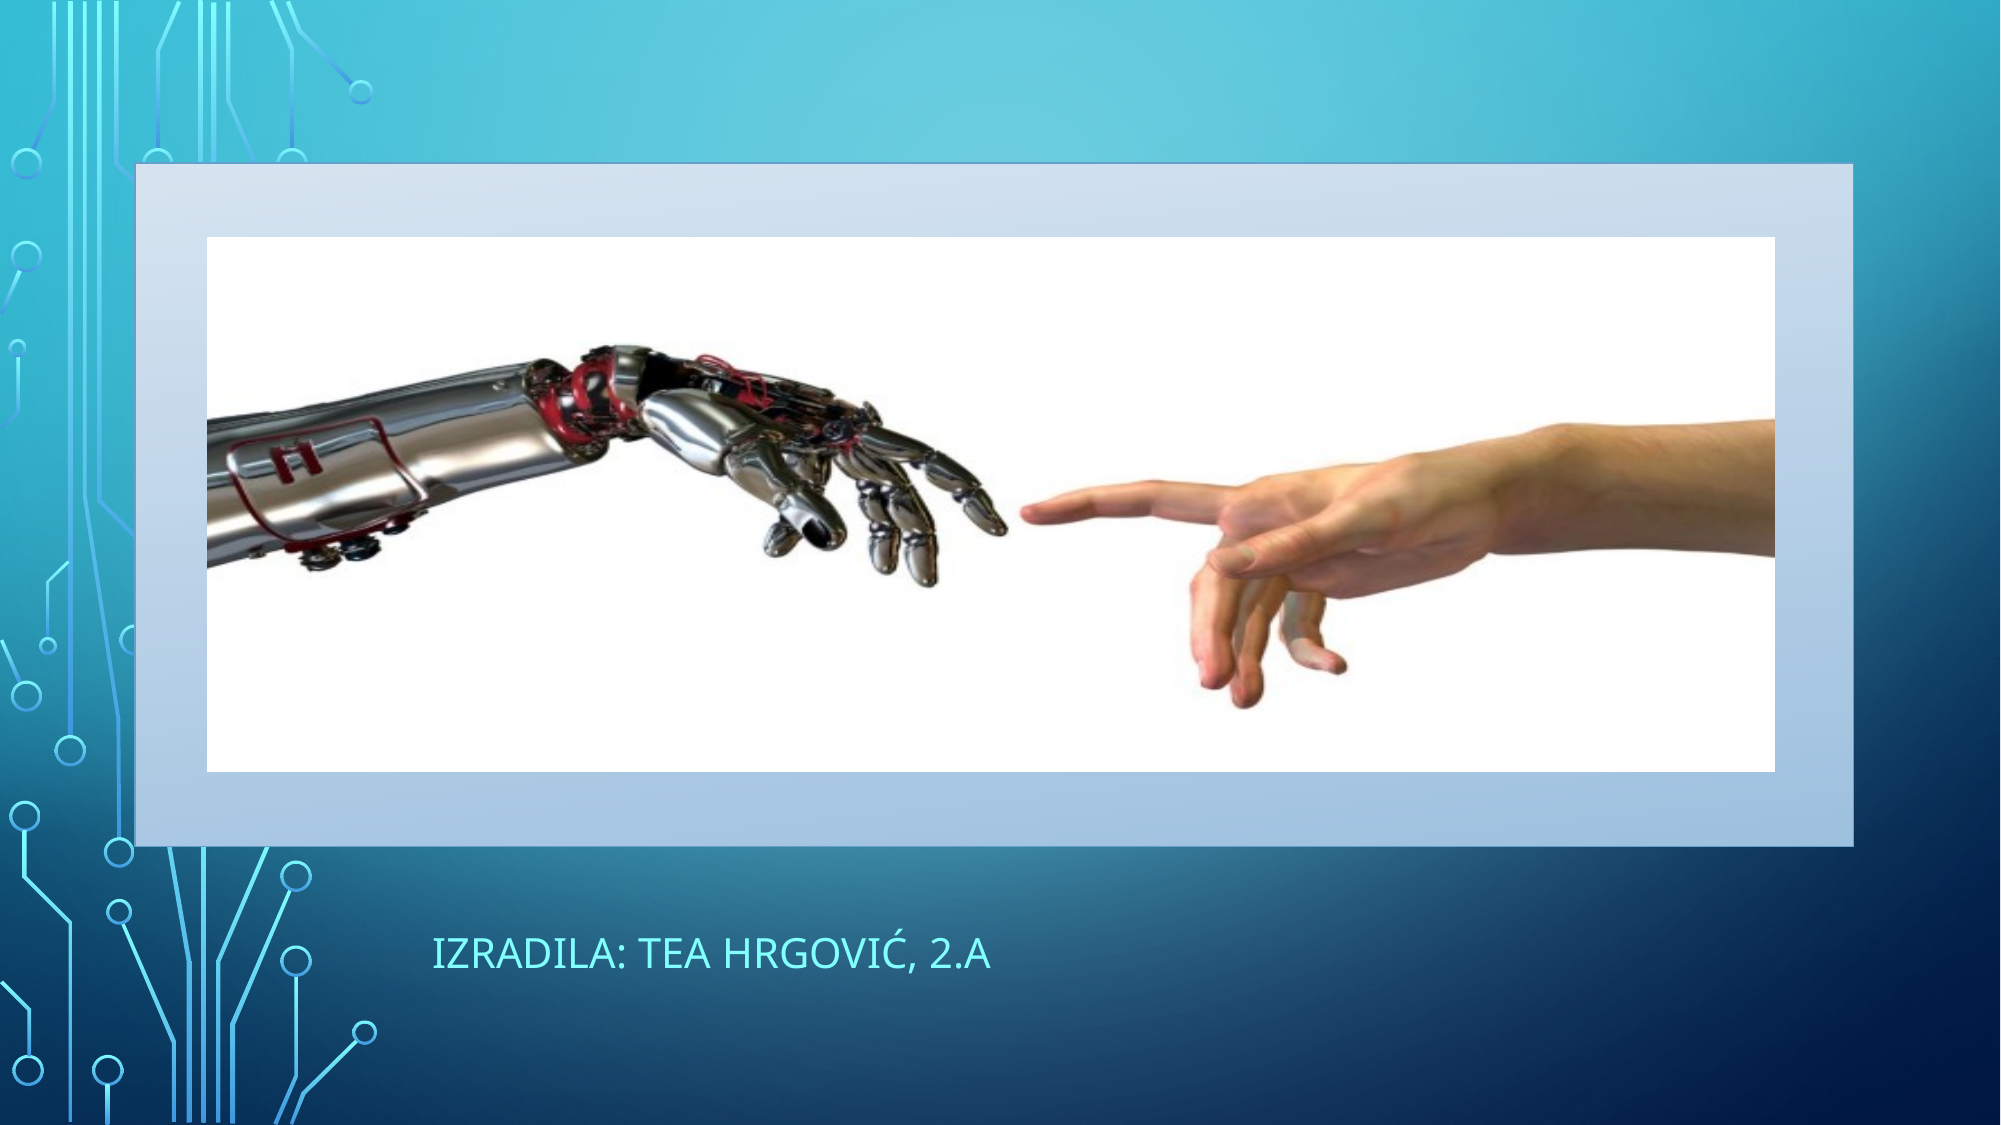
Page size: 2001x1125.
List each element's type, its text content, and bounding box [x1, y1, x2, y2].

text_box [134, 162, 1854, 847]
picture [207, 237, 1775, 772]
subtitle iZradila: tea hrgović, 2.a [417, 758, 1860, 1030]
